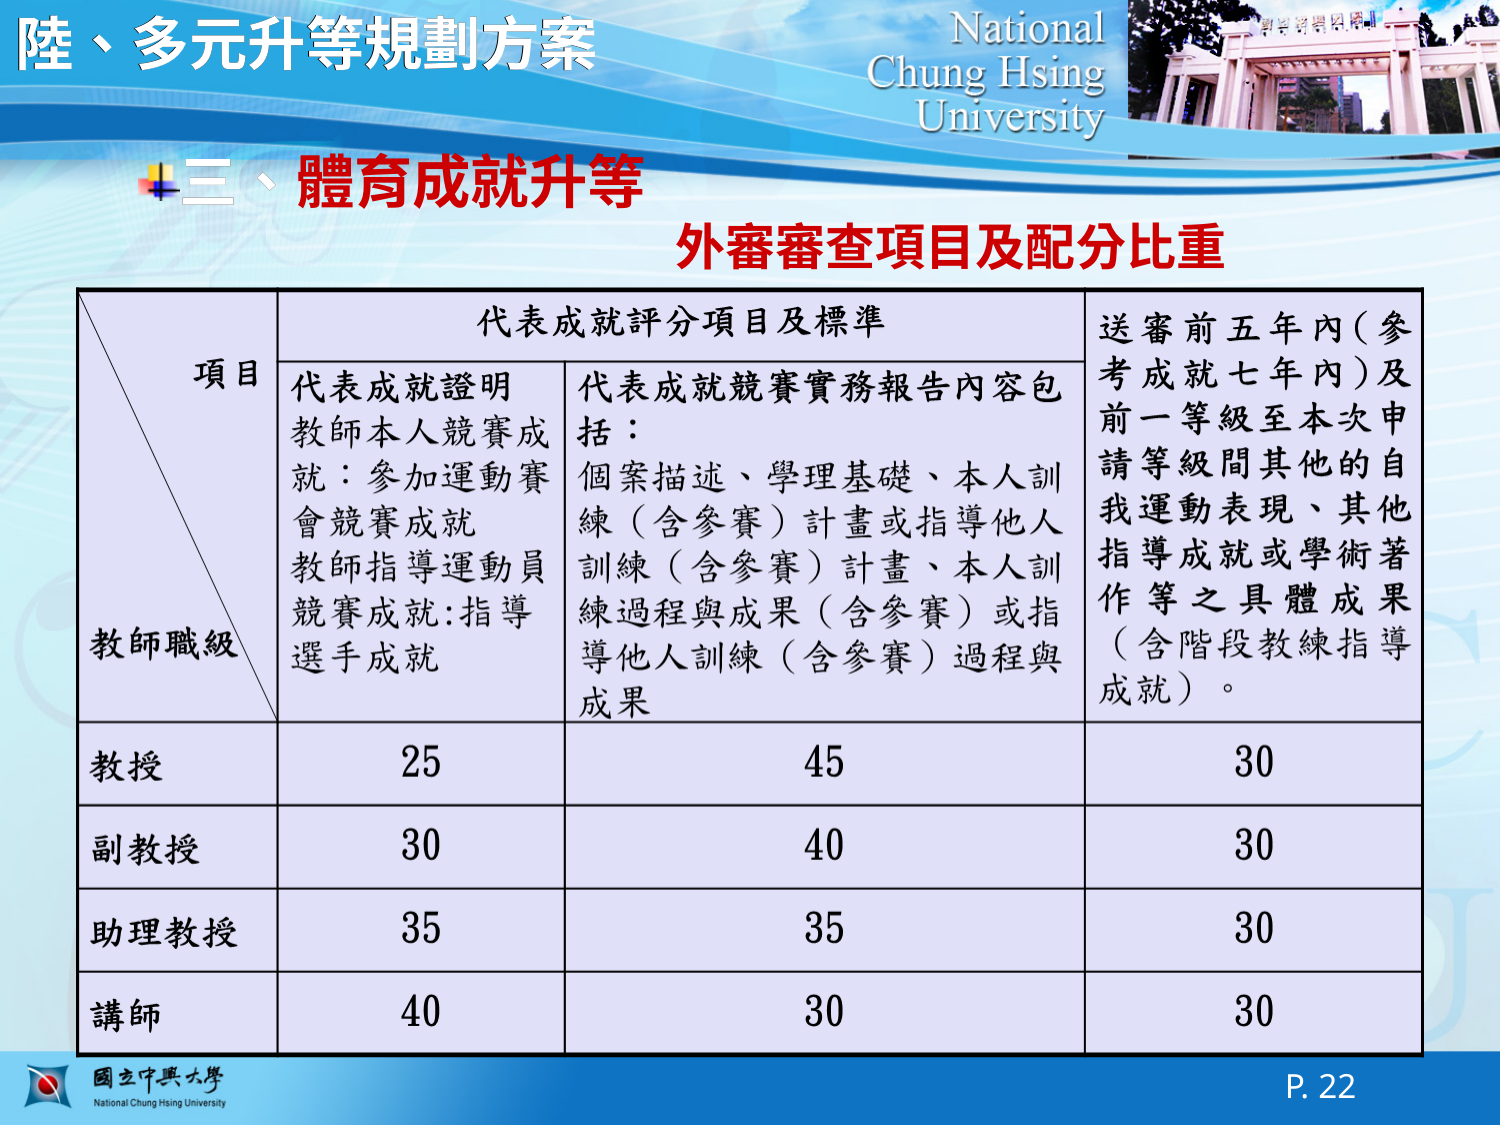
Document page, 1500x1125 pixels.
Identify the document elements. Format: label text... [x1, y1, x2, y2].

text_box 陸、多元升等規劃方案 [0, 0, 821, 79]
text_box 三、體育成就升等 外審審查項目及配分比重 [124, 138, 1294, 283]
picture [76, 286, 1424, 1060]
